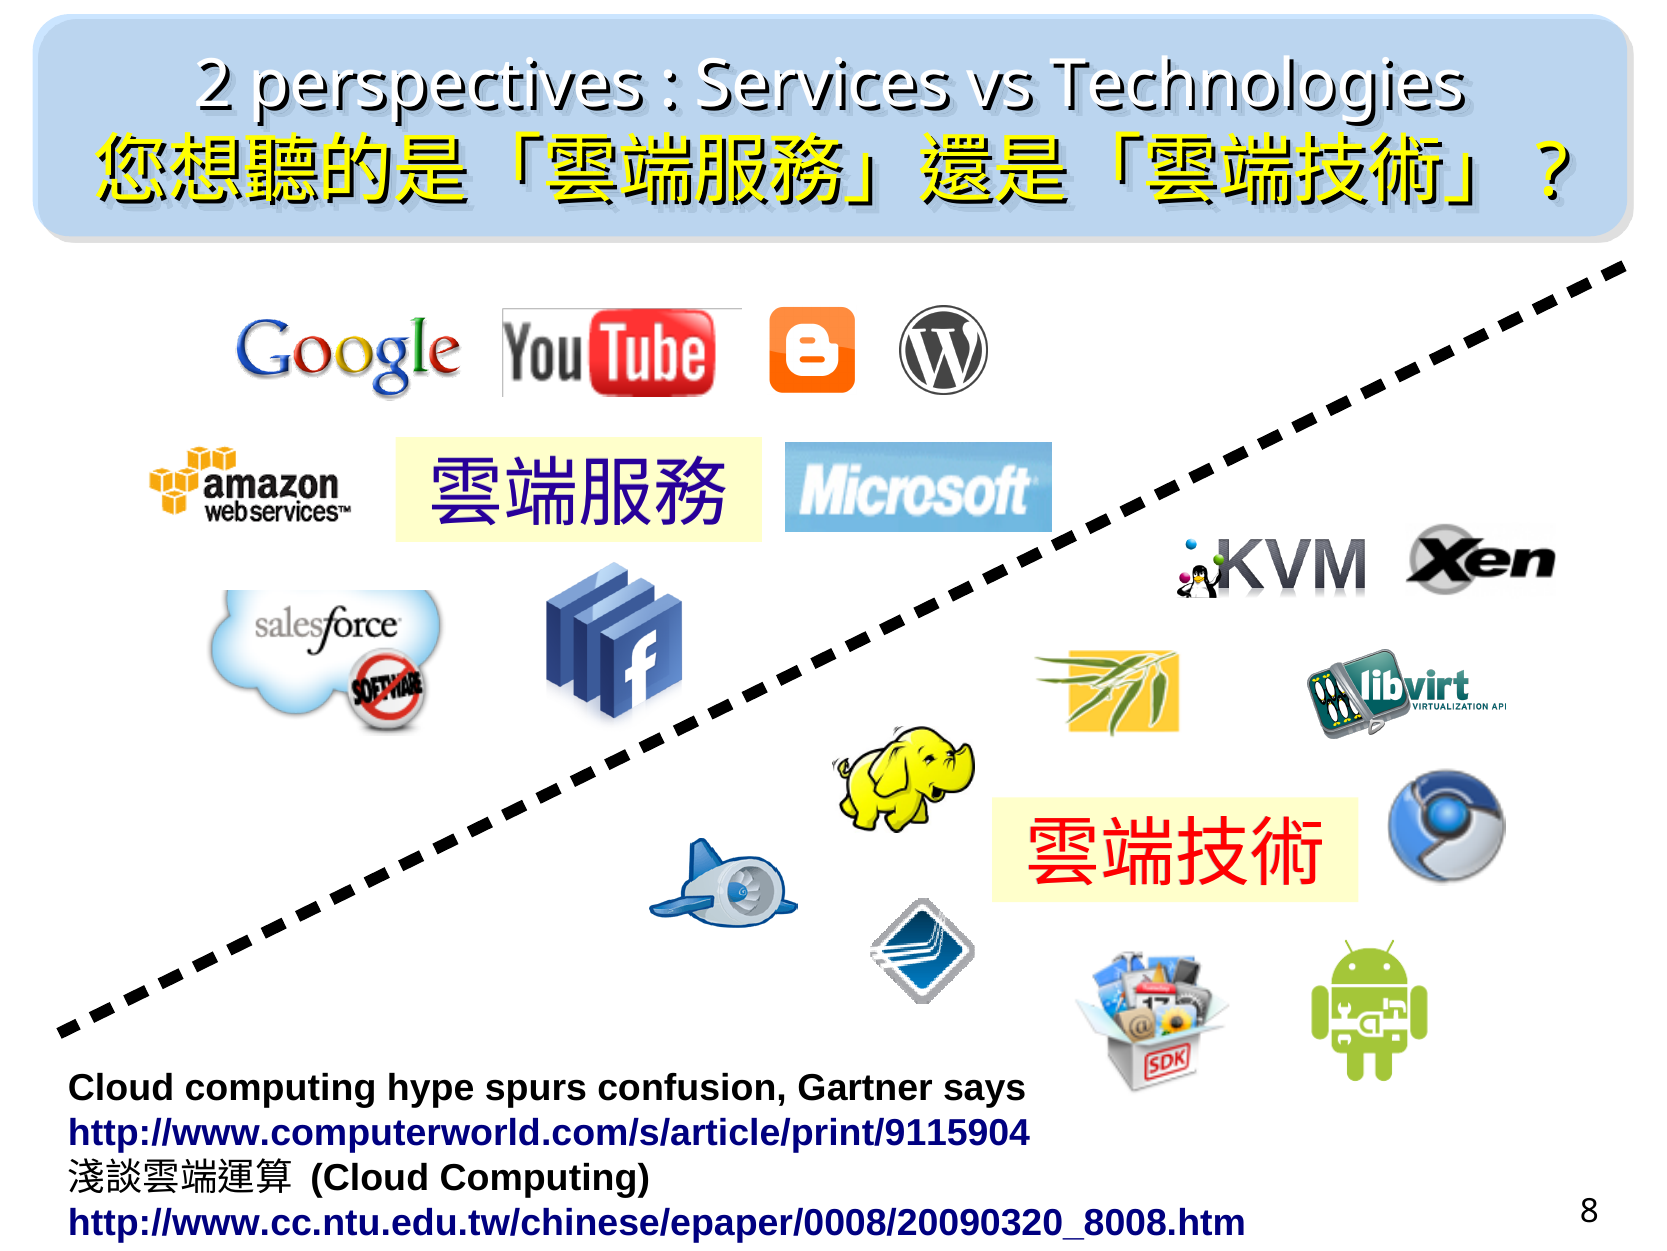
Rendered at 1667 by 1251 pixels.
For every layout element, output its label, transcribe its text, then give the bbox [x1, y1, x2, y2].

picture [832, 726, 975, 833]
picture [1176, 538, 1368, 598]
text_box Cloud computing hype spurs confusion, Gartner says http://www.computerworld.com/s/article/print/9115904 淺談雲端運算 (Cloud Computing) http://www.cc.ntu.edu.tw/chinese/epaper/0008/20090320_8008.htm [53, 1055, 1353, 1251]
picture [867, 897, 975, 1004]
picture [525, 558, 703, 736]
picture [1051, 927, 1247, 1097]
picture [501, 307, 742, 397]
picture [206, 590, 446, 736]
picture [1299, 930, 1440, 1093]
picture [135, 442, 355, 532]
text_box 雲端技術 [992, 797, 1359, 903]
picture [1033, 649, 1196, 739]
picture [899, 305, 988, 395]
picture [1307, 649, 1506, 739]
picture [649, 838, 798, 928]
text_box 雲端服務 [395, 437, 762, 542]
picture [1405, 508, 1556, 606]
picture [230, 315, 467, 402]
text_box 2 perspectives : Services vs Technologies 您想聽的是「雲端服務」還是「雲端技術」? [32, 14, 1628, 237]
picture [785, 442, 1052, 532]
picture [767, 305, 857, 395]
picture [1387, 767, 1506, 886]
